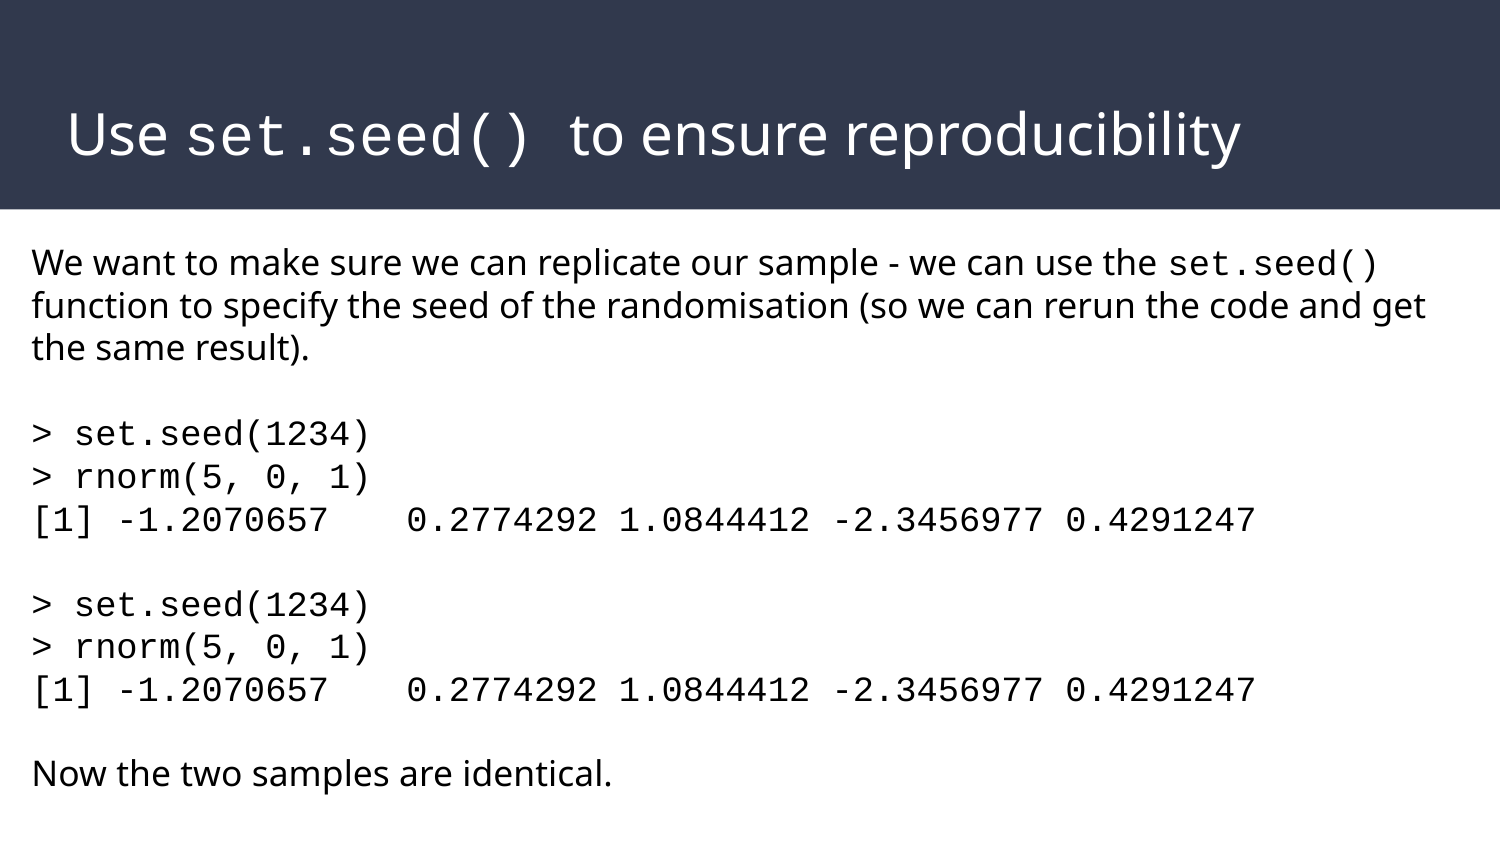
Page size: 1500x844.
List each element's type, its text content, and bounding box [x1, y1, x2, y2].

title Use set.seed() to ensure reproducibility [51, 82, 1449, 185]
text_box We want to make sure we can replicate our sample - we can use the set.seed() function to specify the seed of the randomisation (so we can rerun the code and get the same result). > set.seed(1234) > rnorm(5, 0, 1) [1] -1.2070657 0.2774292 1.0844412 -2.3456977 0.4291247 > set.seed(1234) > rnorm(5, 0, 1) [1] -1.2070657 0.2774292 1.0844412 -2.3456977 0.4291247 Now the two samples are identical. [16, 225, 1483, 824]
